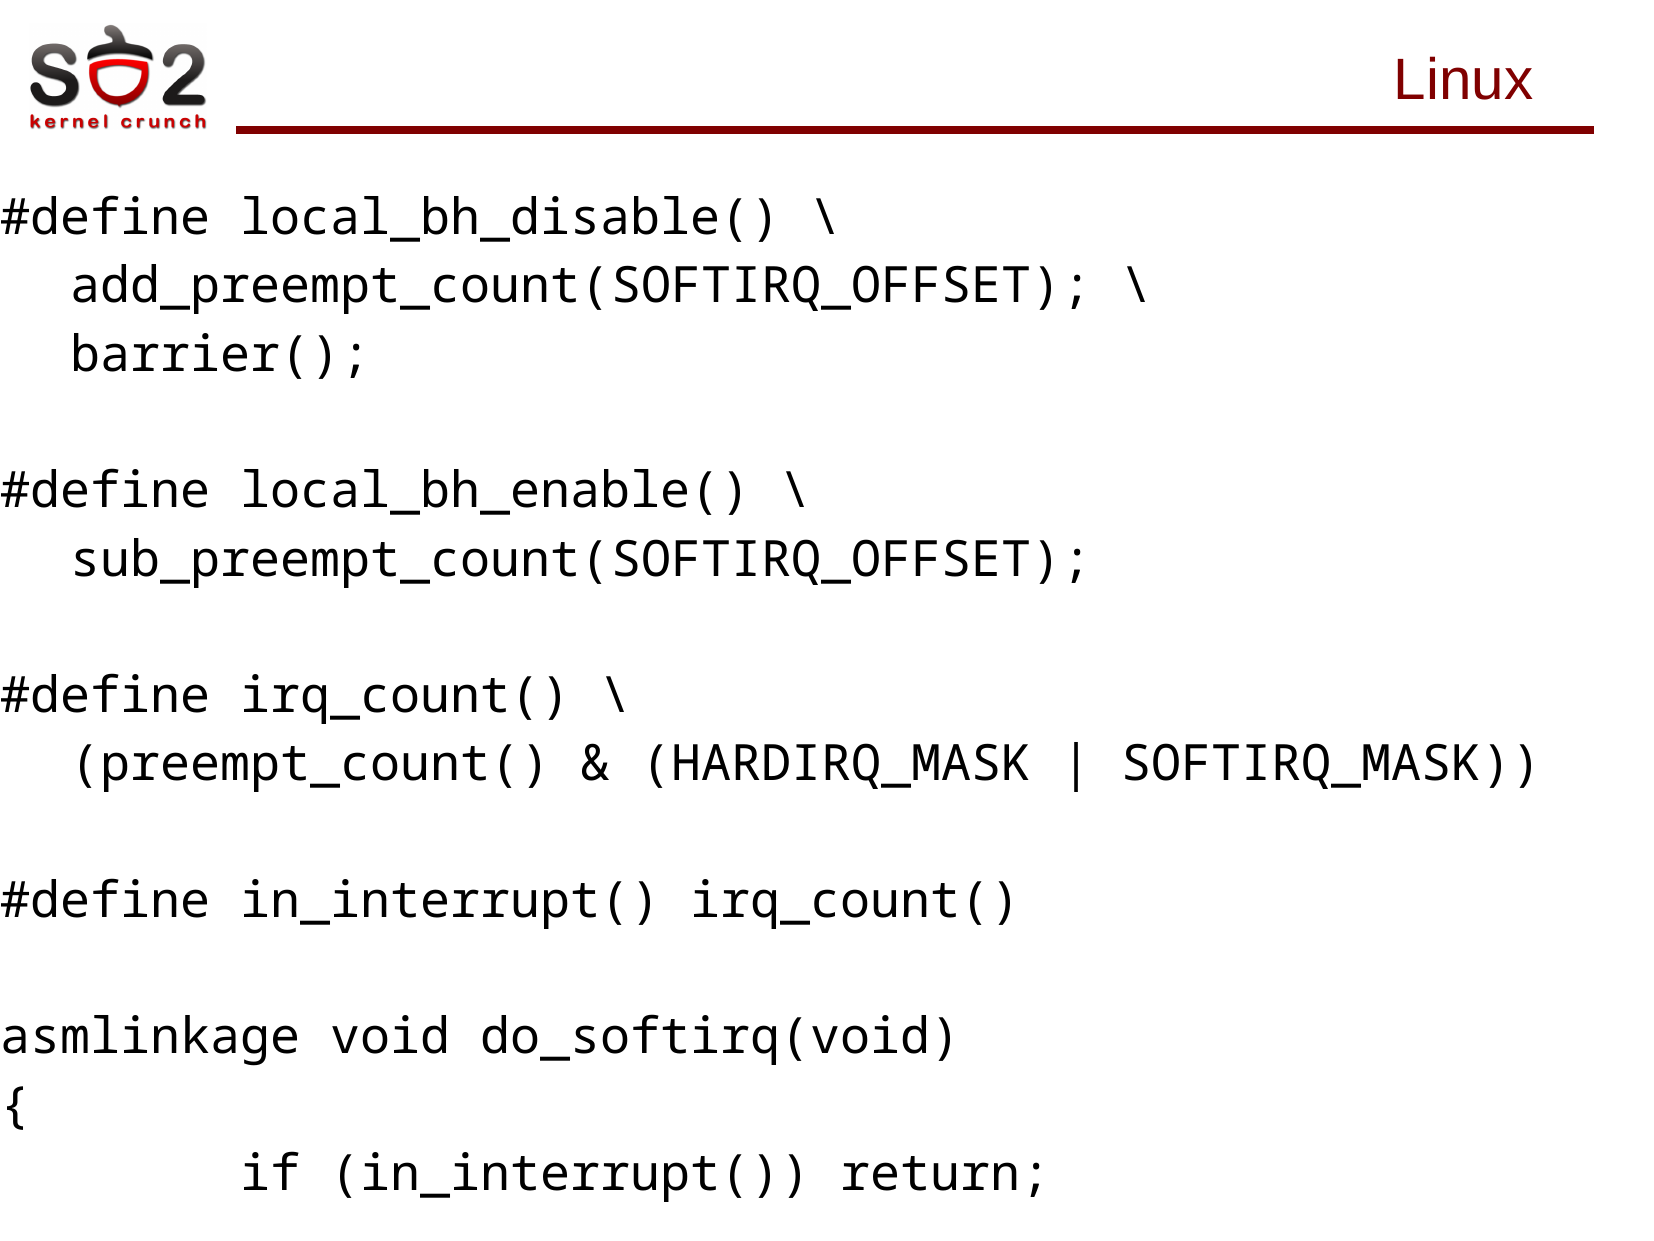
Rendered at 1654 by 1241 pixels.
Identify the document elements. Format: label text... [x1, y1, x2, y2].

picture [29, 23, 121, 130]
list #define local_bh_disable() \ add_preempt_count(SOFTIRQ_OFFSET); \ barrier(); #define local_bh_enable() \ sub_preempt_count(SOFTIRQ_OFFSET); #define irq_count() \ (preempt_count() & (HARDIRQ_MASK | SOFTIRQ_MASK)) #define in_interrupt() irq_count() asmlinkage void do_softirq(void) { if (in_interrupt()) return; ... [0, 214, 1654, 1241]
title Linux [121, 11, 1534, 148]
